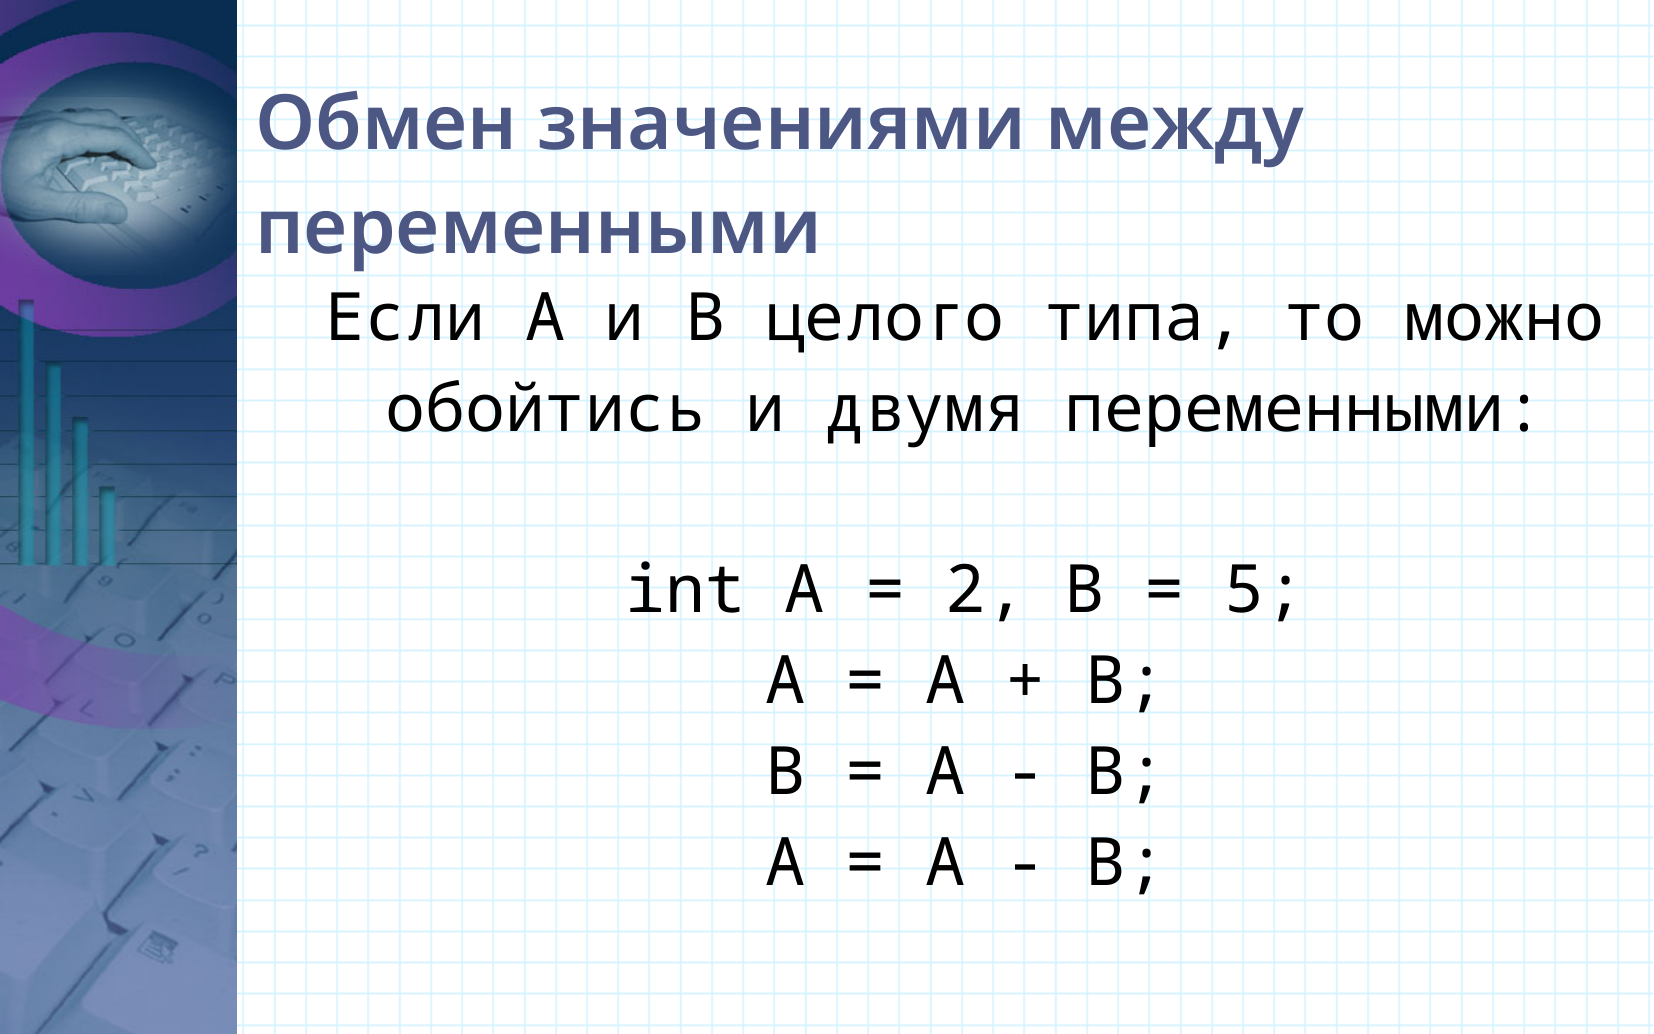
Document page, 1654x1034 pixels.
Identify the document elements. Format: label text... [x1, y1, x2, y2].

title Обмен значениями между переменными [254, 80, 1640, 264]
subtitle Если A и B целого типа, то можно обойтись и двумя переменными: int A = 2, B = 5; A = A + B; B = A - B; A = A - B; [254, 287, 1640, 887]
picture [0, 0, 1654, 1034]
